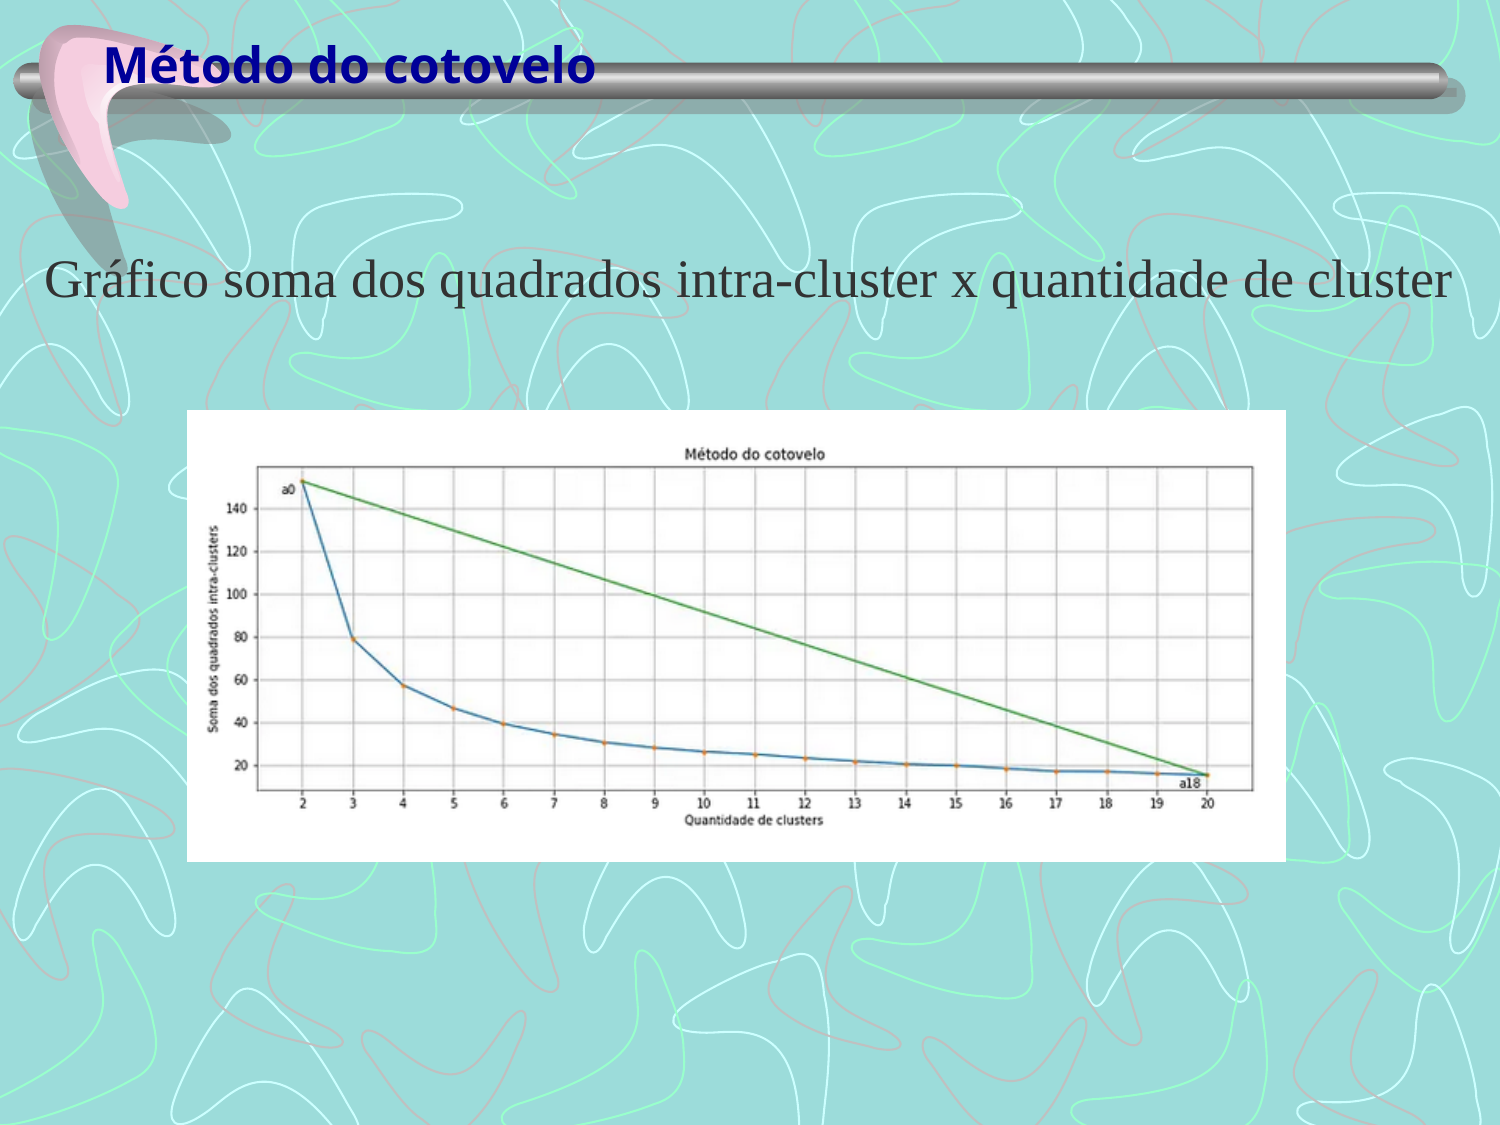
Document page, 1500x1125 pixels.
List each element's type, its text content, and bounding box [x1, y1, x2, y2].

text_box Gráfico soma dos quadrados intra-cluster x quantidade de cluster [29, 236, 1477, 372]
title Método do cotovelo [87, 0, 1363, 188]
picture [187, 410, 1286, 862]
